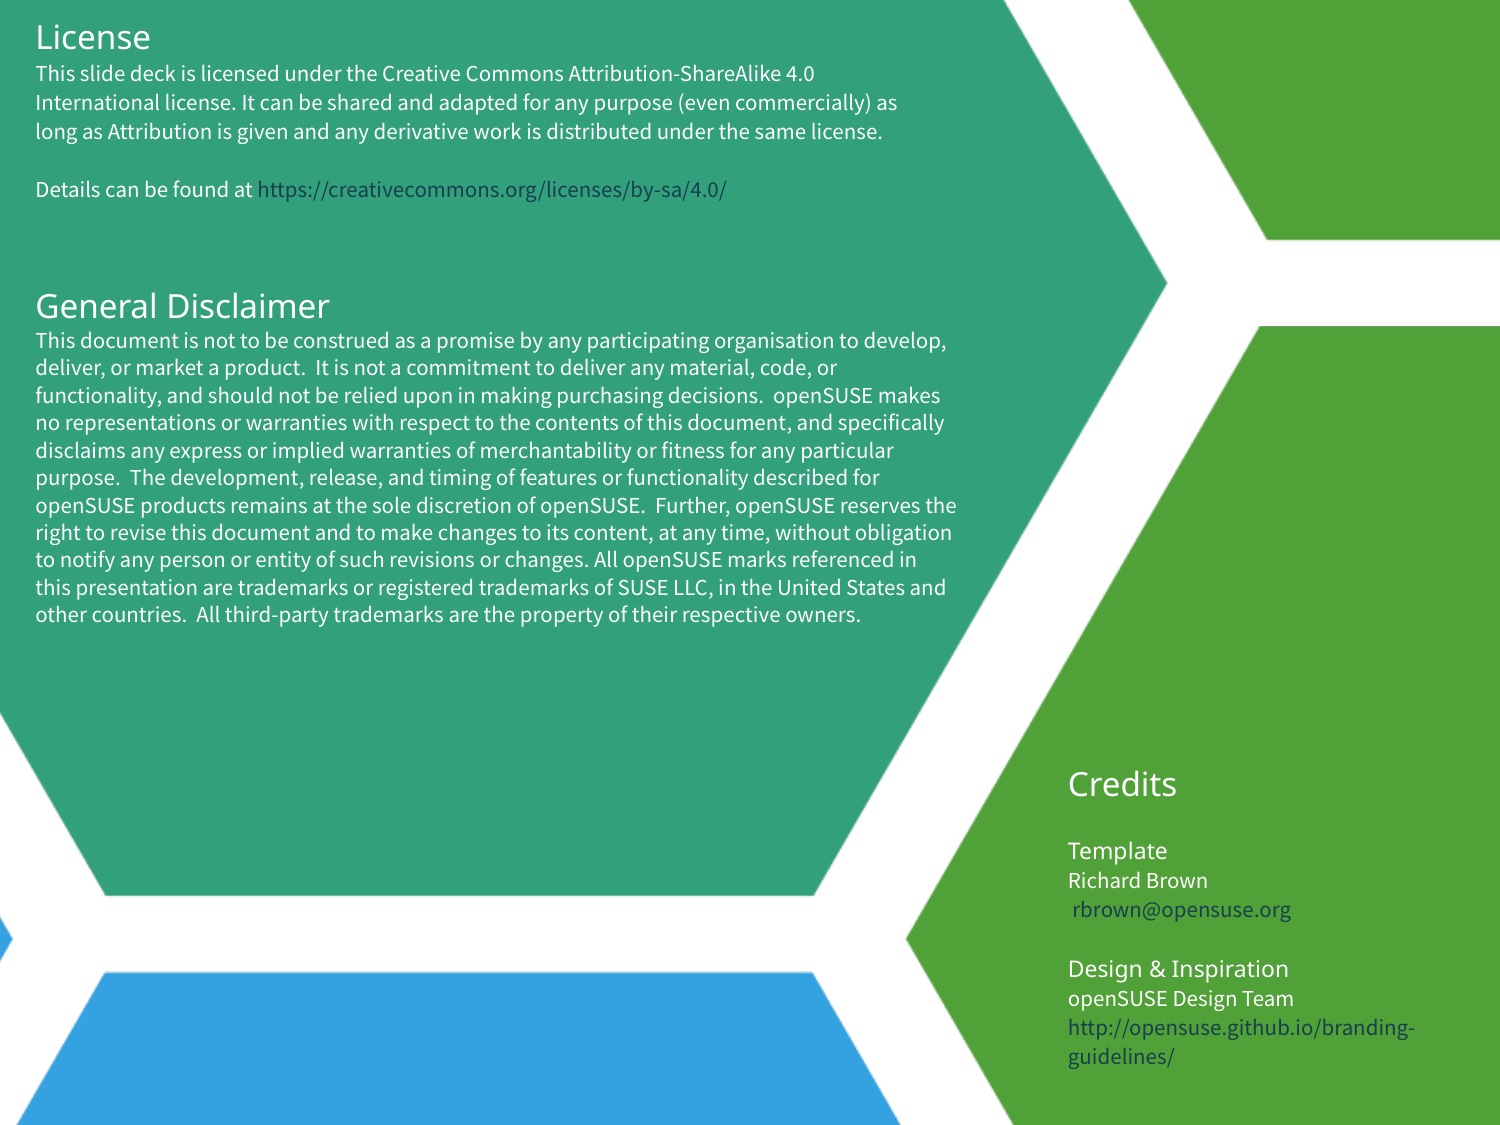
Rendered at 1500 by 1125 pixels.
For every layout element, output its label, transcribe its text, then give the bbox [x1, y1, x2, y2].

text_box Credits Template Richard Brown rbrown@opensuse.org Design & Inspiration openSUSE Design Team http://opensuse.github.io/branding-guidelines/ [1053, 753, 1491, 1074]
picture [0, 0, 1500, 1125]
text_box License This slide deck is licensed under the Creative Commons Attribution-ShareAlike 4.0 International license. It can be shared and adapted for any purpose (even commercially) as long as Attribution is given and any derivative work is distributed under the same license. Details can be found at https://creativecommons.org/licenses/by-sa/4.0/ [20, 6, 918, 266]
